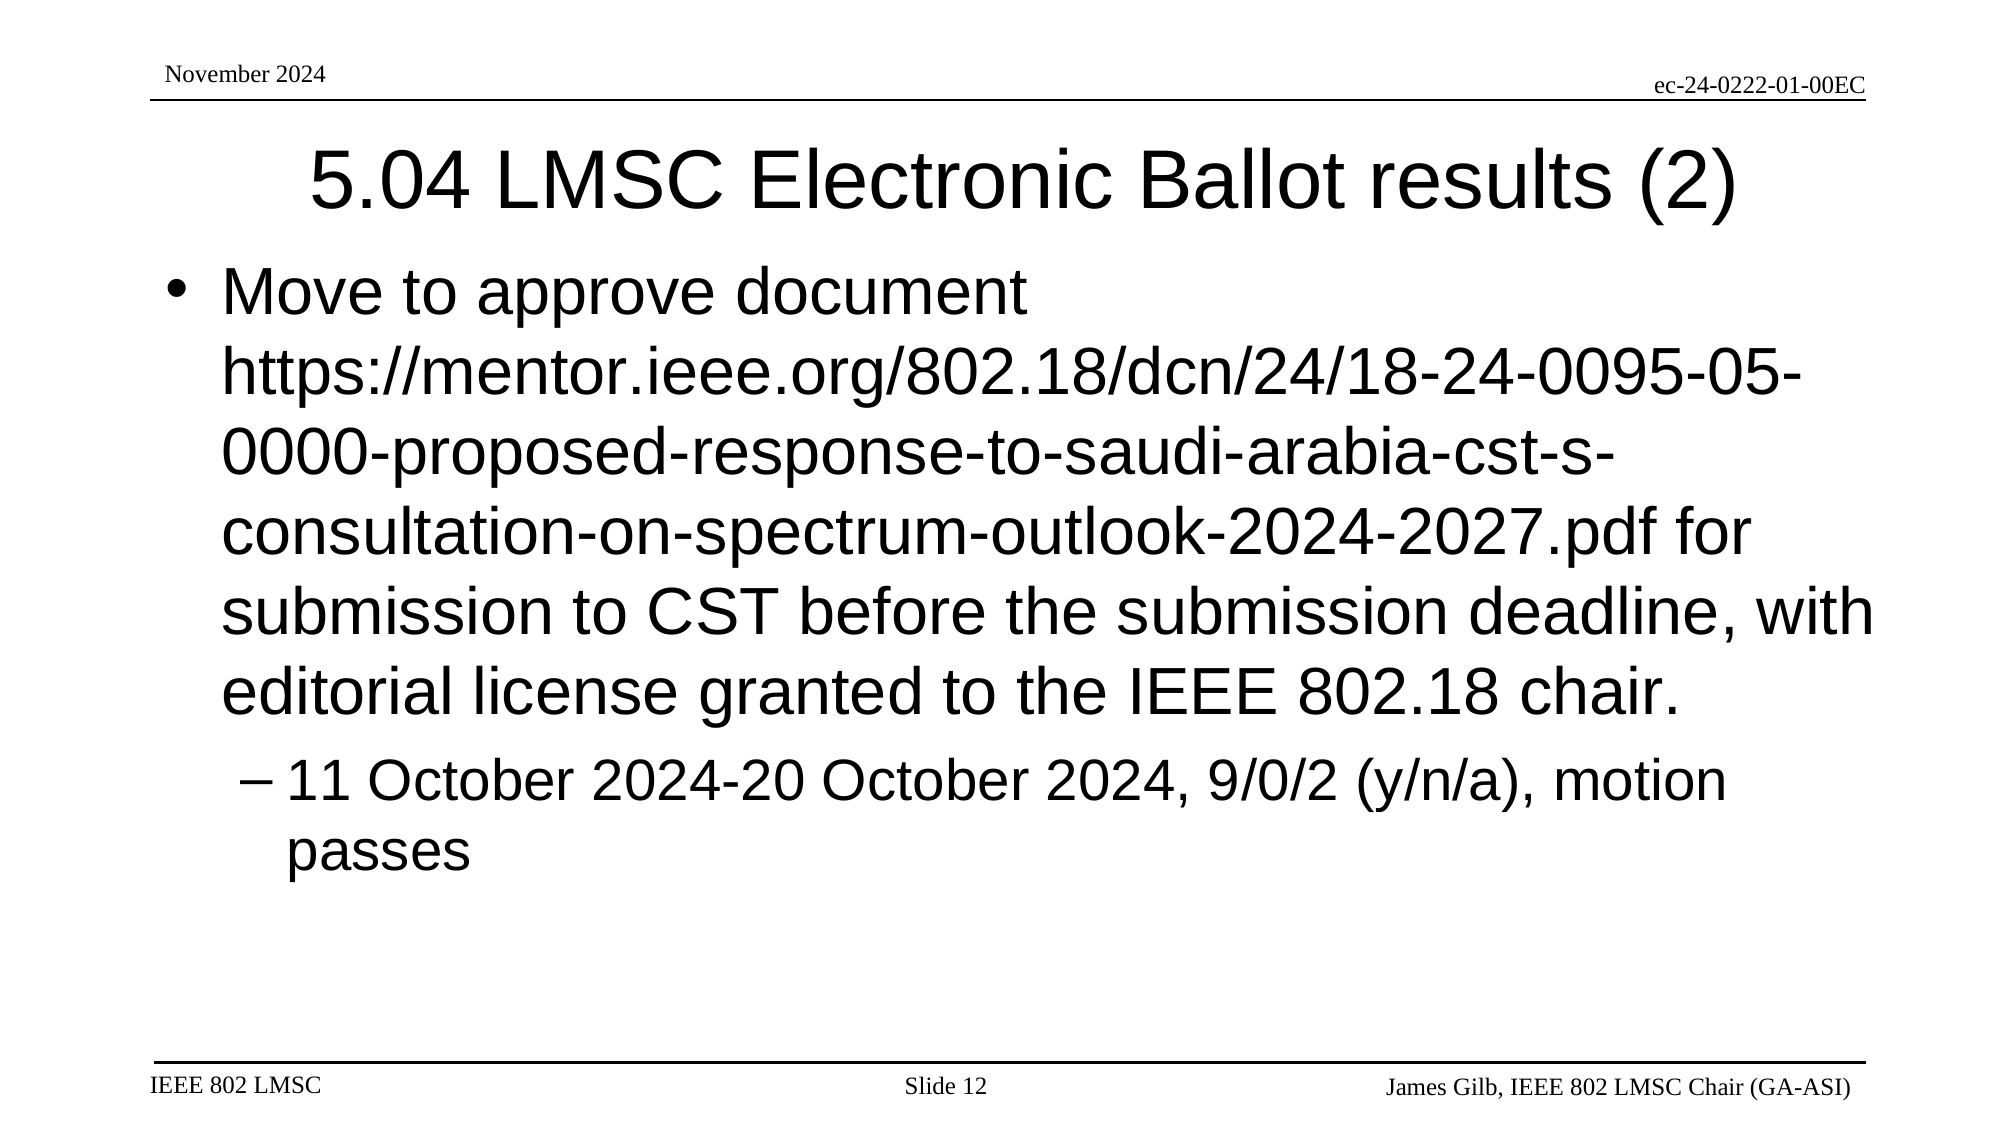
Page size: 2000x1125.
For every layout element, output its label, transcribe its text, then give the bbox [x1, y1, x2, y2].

list Move to approve document https://mentor.ieee.org/802.18/dcn/24/18-24-0095-05-0000-proposed-response-to-saudi-arabia-cst-s-consultation-on-spectrum-outlook-2024-2027.pdf for submission to CST before the submission deadline, with editorial license granted to the IEEE 802.18 chair. 11 October 2024-20 October 2024, 9/0/2 (y/n/a), motion passes [150, 239, 1900, 1051]
title 5.04 LMSC Electronic Ballot results (2) [149, 112, 1900, 238]
